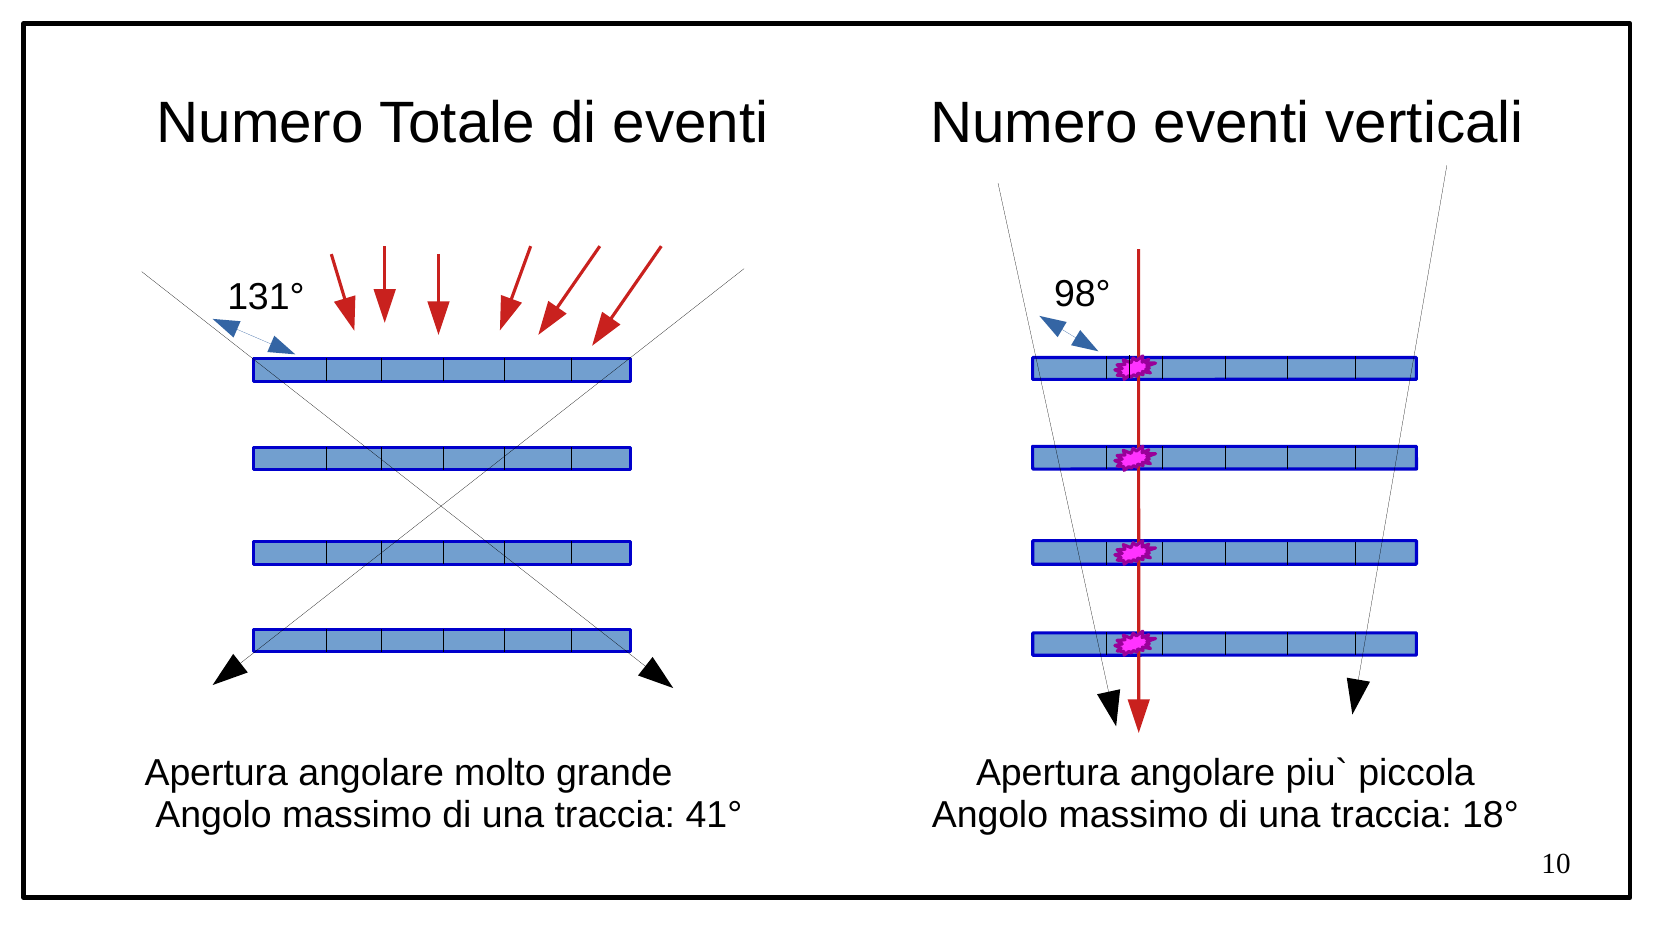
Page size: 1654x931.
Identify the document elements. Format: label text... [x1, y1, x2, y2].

text_box [444, 629, 504, 652]
text_box [488, 541, 504, 554]
text_box [1032, 540, 1080, 565]
text_box [327, 629, 381, 652]
text_box [253, 629, 282, 652]
text_box [600, 629, 631, 652]
text_box [1252, 446, 1398, 470]
text_box [601, 359, 631, 382]
text_box [382, 541, 394, 551]
text_box [253, 541, 381, 565]
text_box [426, 447, 443, 470]
text_box [1032, 632, 1100, 656]
text_box Numero Totale di eventi [141, 82, 792, 228]
text_box [1076, 540, 1382, 565]
text_box Apertura angolare molto grande Angolo massimo di una traccia: 41° [129, 744, 768, 885]
text_box [505, 447, 571, 470]
text_box [489, 458, 504, 470]
text_box [572, 447, 631, 470]
text_box [1395, 446, 1417, 470]
text_box [1363, 632, 1417, 656]
text_box Apertura angolare piu` piccola Angolo massimo di una traccia: 18° [915, 744, 1536, 885]
text_box [1032, 446, 1039, 470]
text_box [1379, 540, 1417, 565]
text_box [382, 629, 443, 652]
text_box [1032, 357, 1039, 380]
text_box [1096, 631, 1366, 656]
text_box [1252, 357, 1413, 380]
text_box [368, 541, 514, 565]
text_box Numero eventi verticali [915, 82, 1554, 228]
text_box [505, 541, 631, 565]
text_box [426, 358, 628, 382]
text_box [505, 629, 571, 652]
text_box [505, 447, 514, 455]
text_box [572, 629, 625, 652]
text_box 98° [1039, 264, 1252, 532]
text_box 131° [212, 268, 426, 536]
text_box [257, 629, 326, 652]
text_box [1411, 357, 1417, 380]
text_box [444, 447, 504, 470]
